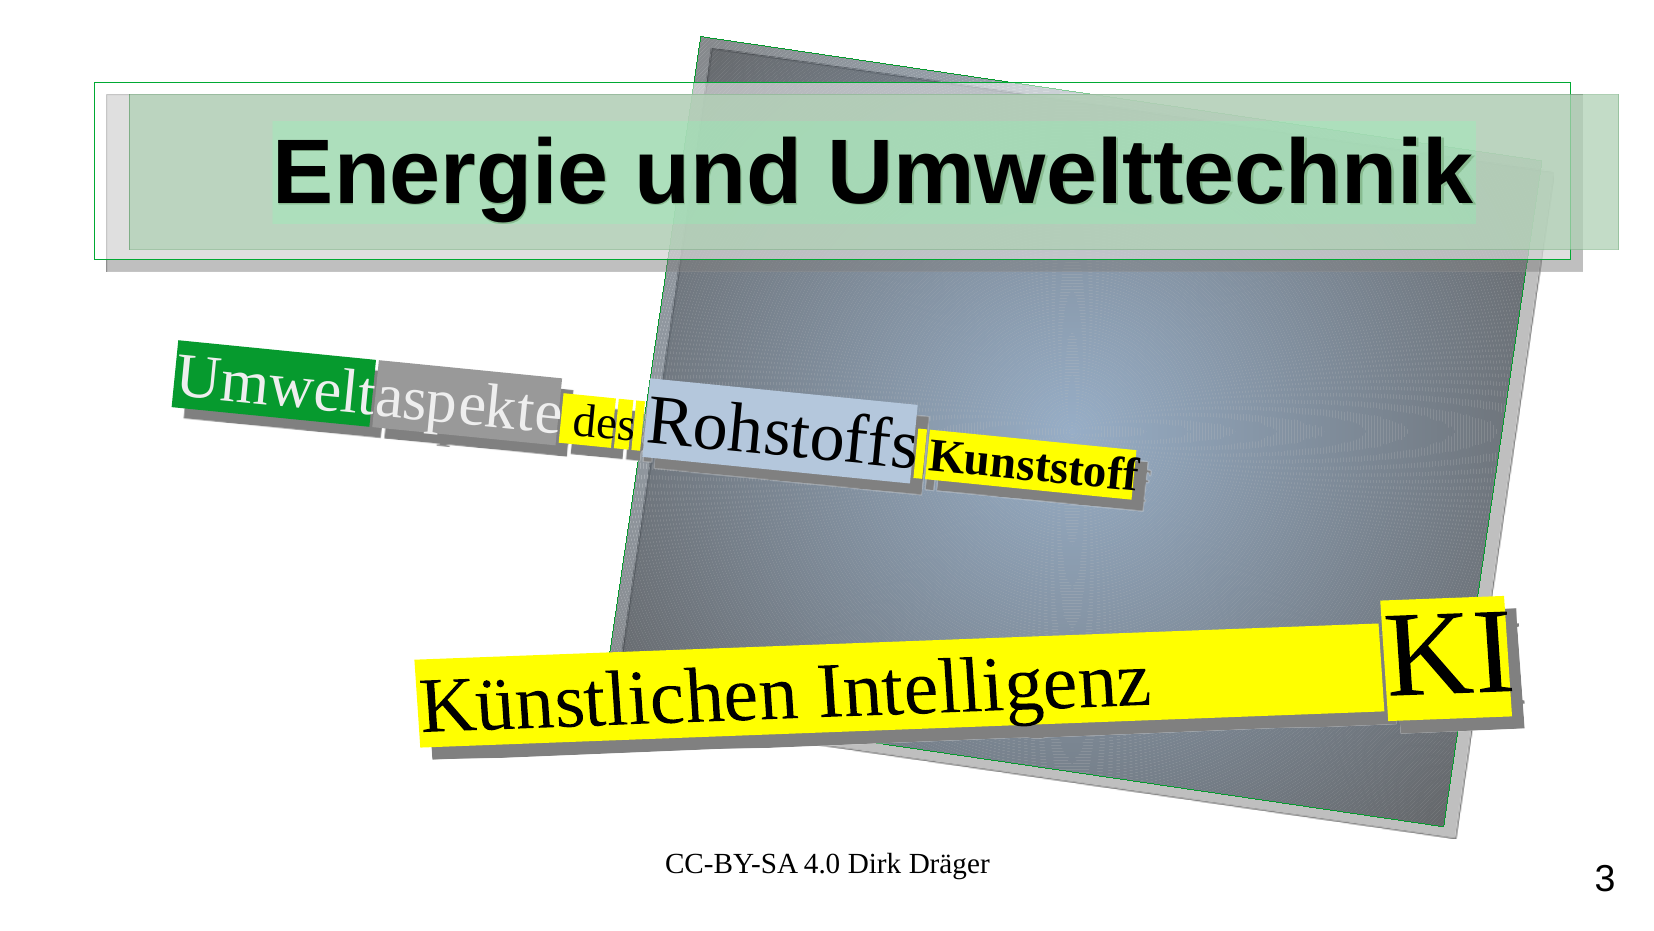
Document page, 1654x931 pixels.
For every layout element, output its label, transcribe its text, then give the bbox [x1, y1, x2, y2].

text_box [94, 36, 1571, 260]
text_box [655, 270, 1526, 424]
chart [0, 275, 1501, 581]
chart [165, 425, 1654, 768]
text_box [613, 497, 1480, 629]
title Energie und Umwelttechnik [129, 94, 1619, 250]
text_box [883, 722, 1458, 827]
text_box <Foliennummer> [1299, 850, 1630, 921]
